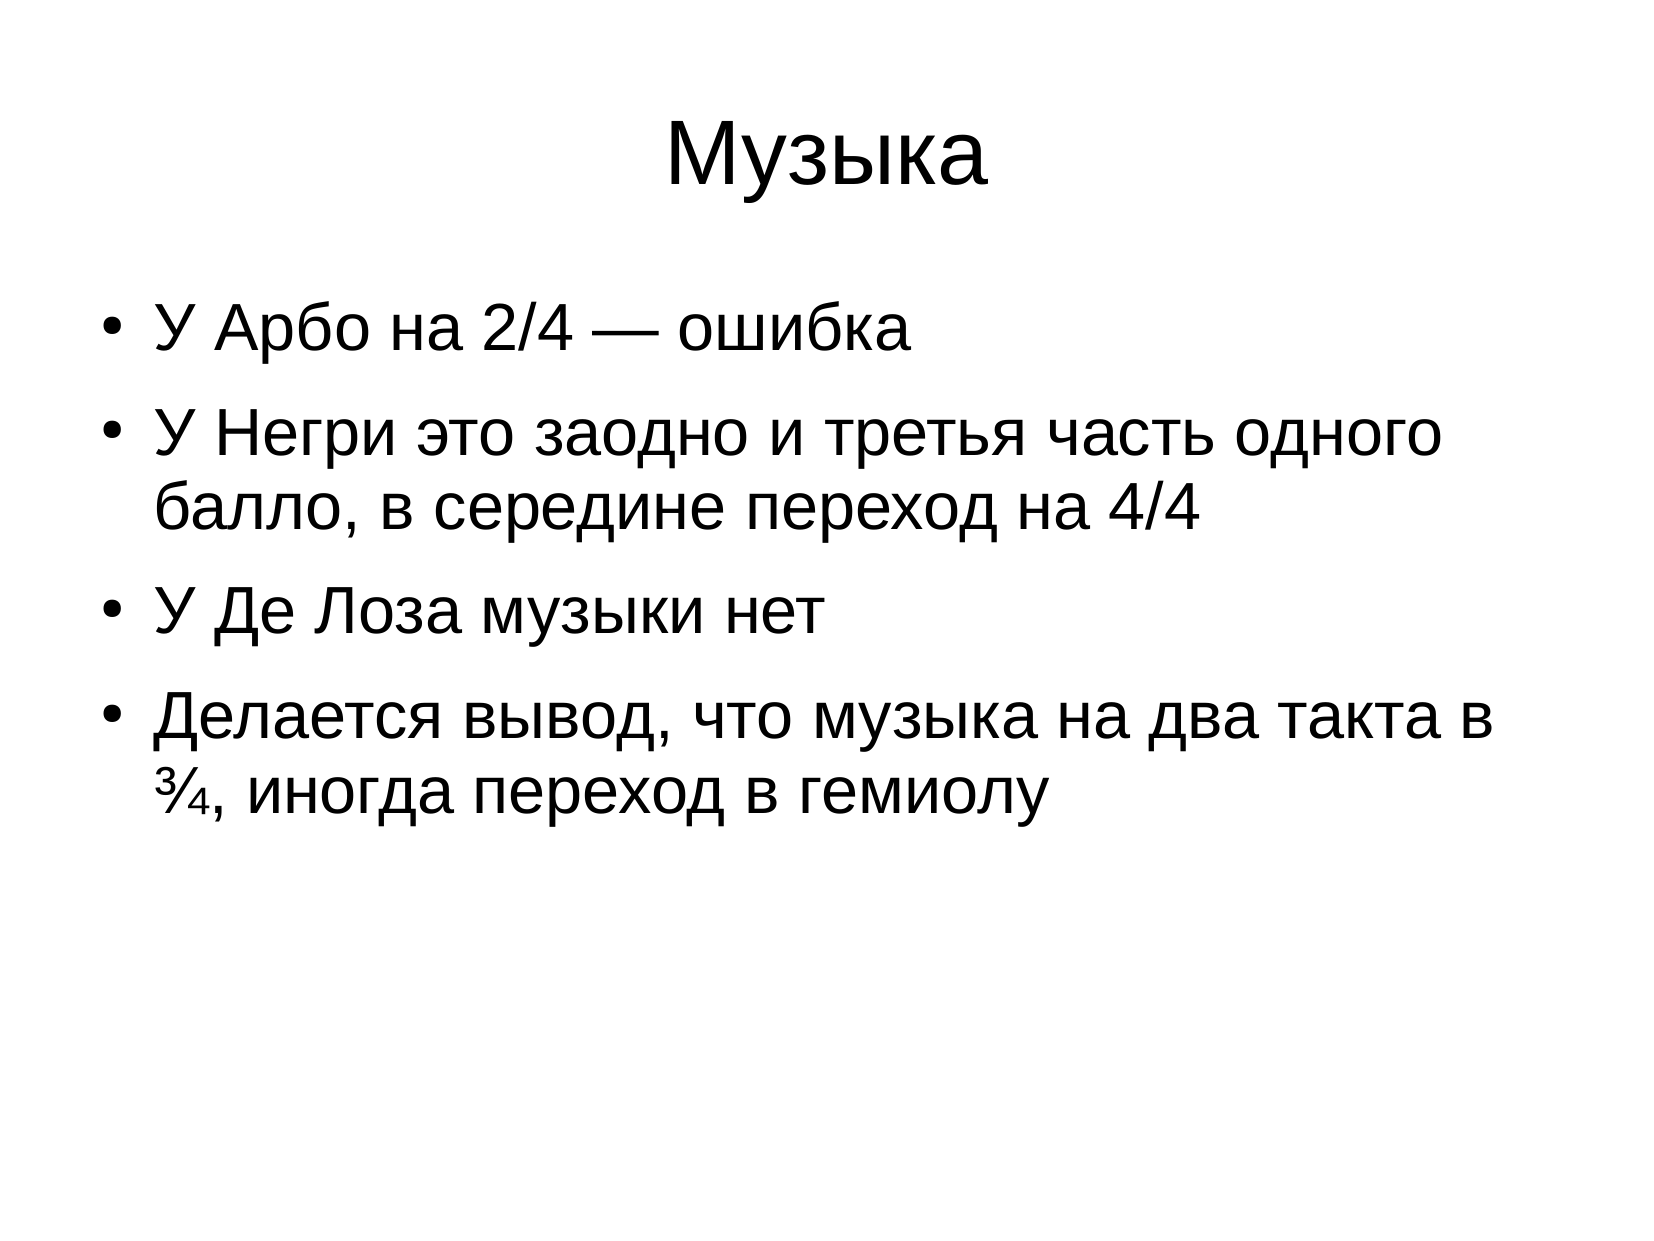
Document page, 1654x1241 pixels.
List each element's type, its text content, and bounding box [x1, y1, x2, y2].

list У Арбо на 2/4 — ошибка У Негри это заодно и третья часть одного балло, в середине переход на 4/4 У Де Лоза музыки нет Делается вывод, что музыка на два такта в ¾, иногда переход в гемиолу [82, 290, 1571, 1010]
title Музыка [82, 49, 1571, 257]
